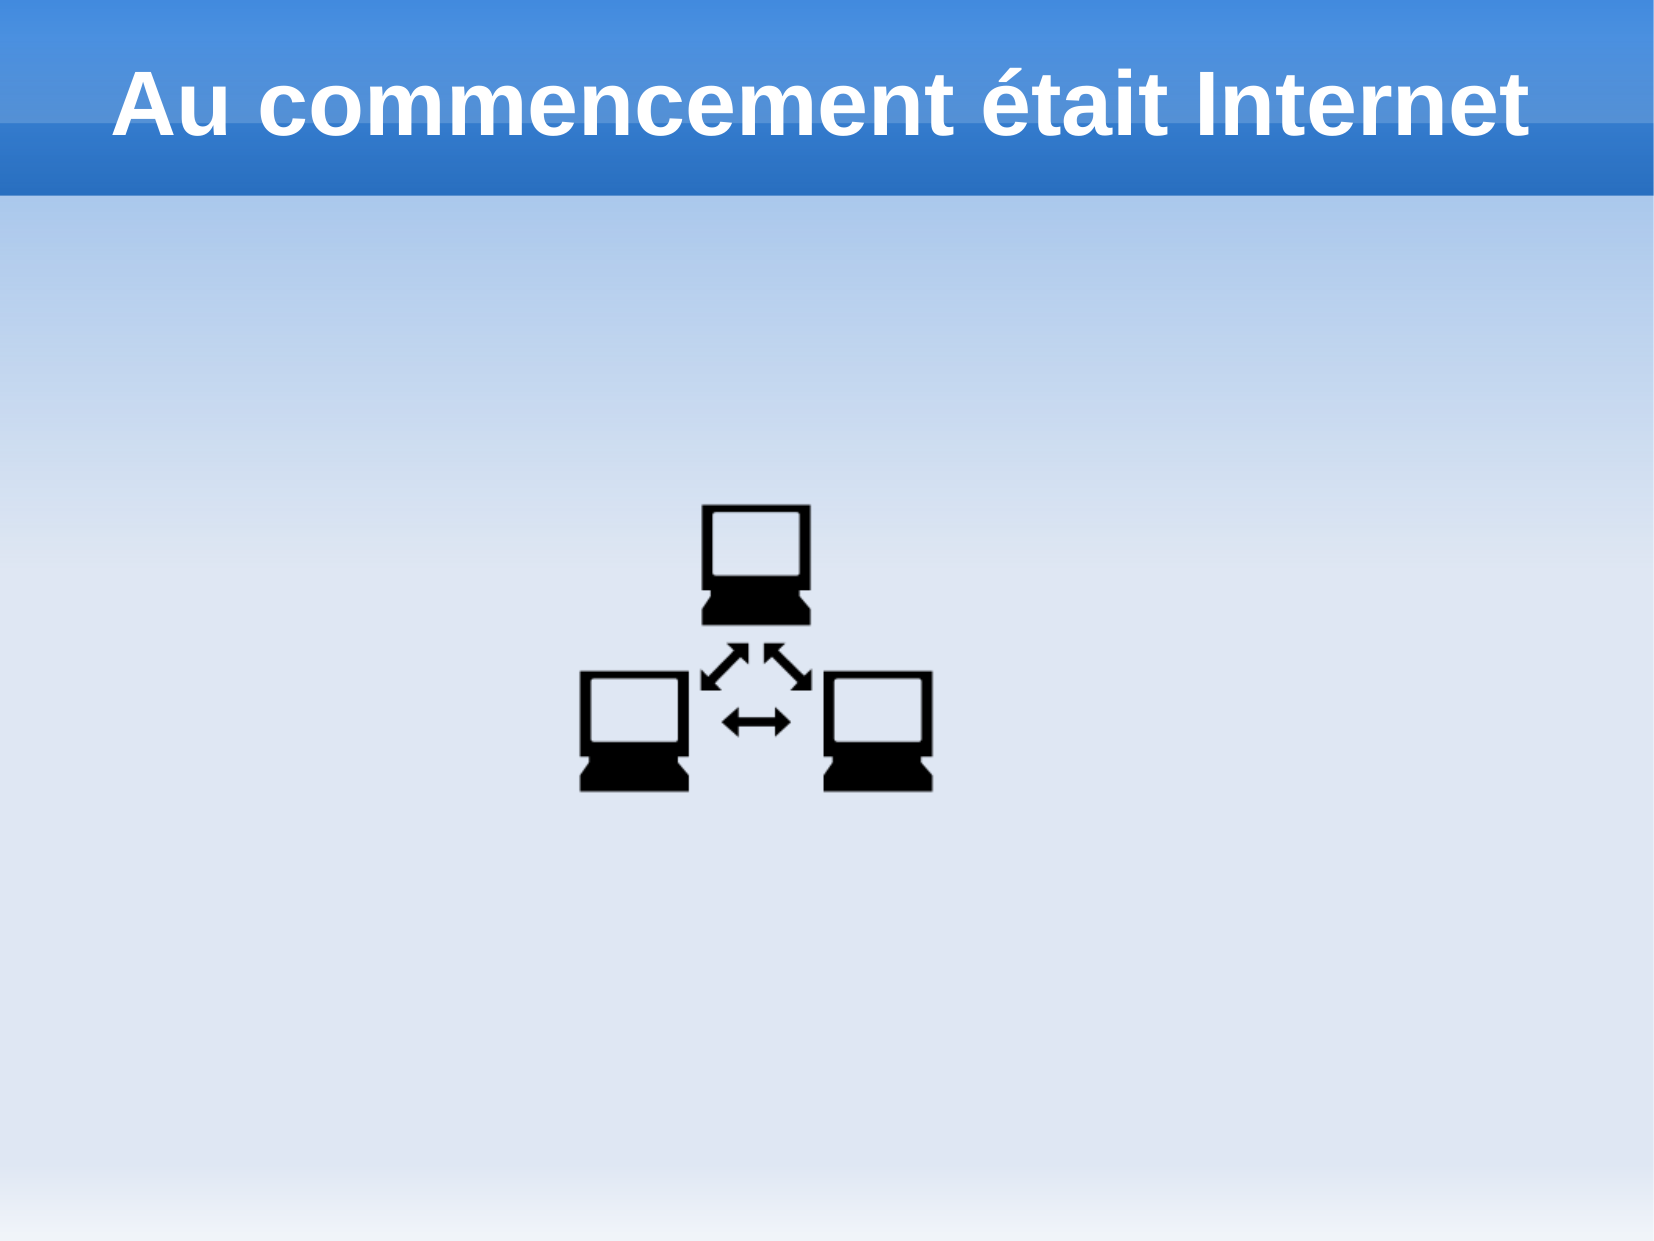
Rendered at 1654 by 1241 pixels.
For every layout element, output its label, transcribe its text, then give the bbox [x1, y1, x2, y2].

picture [0, 0, 1654, 1241]
title Au commencement était Internet [76, 0, 1565, 208]
